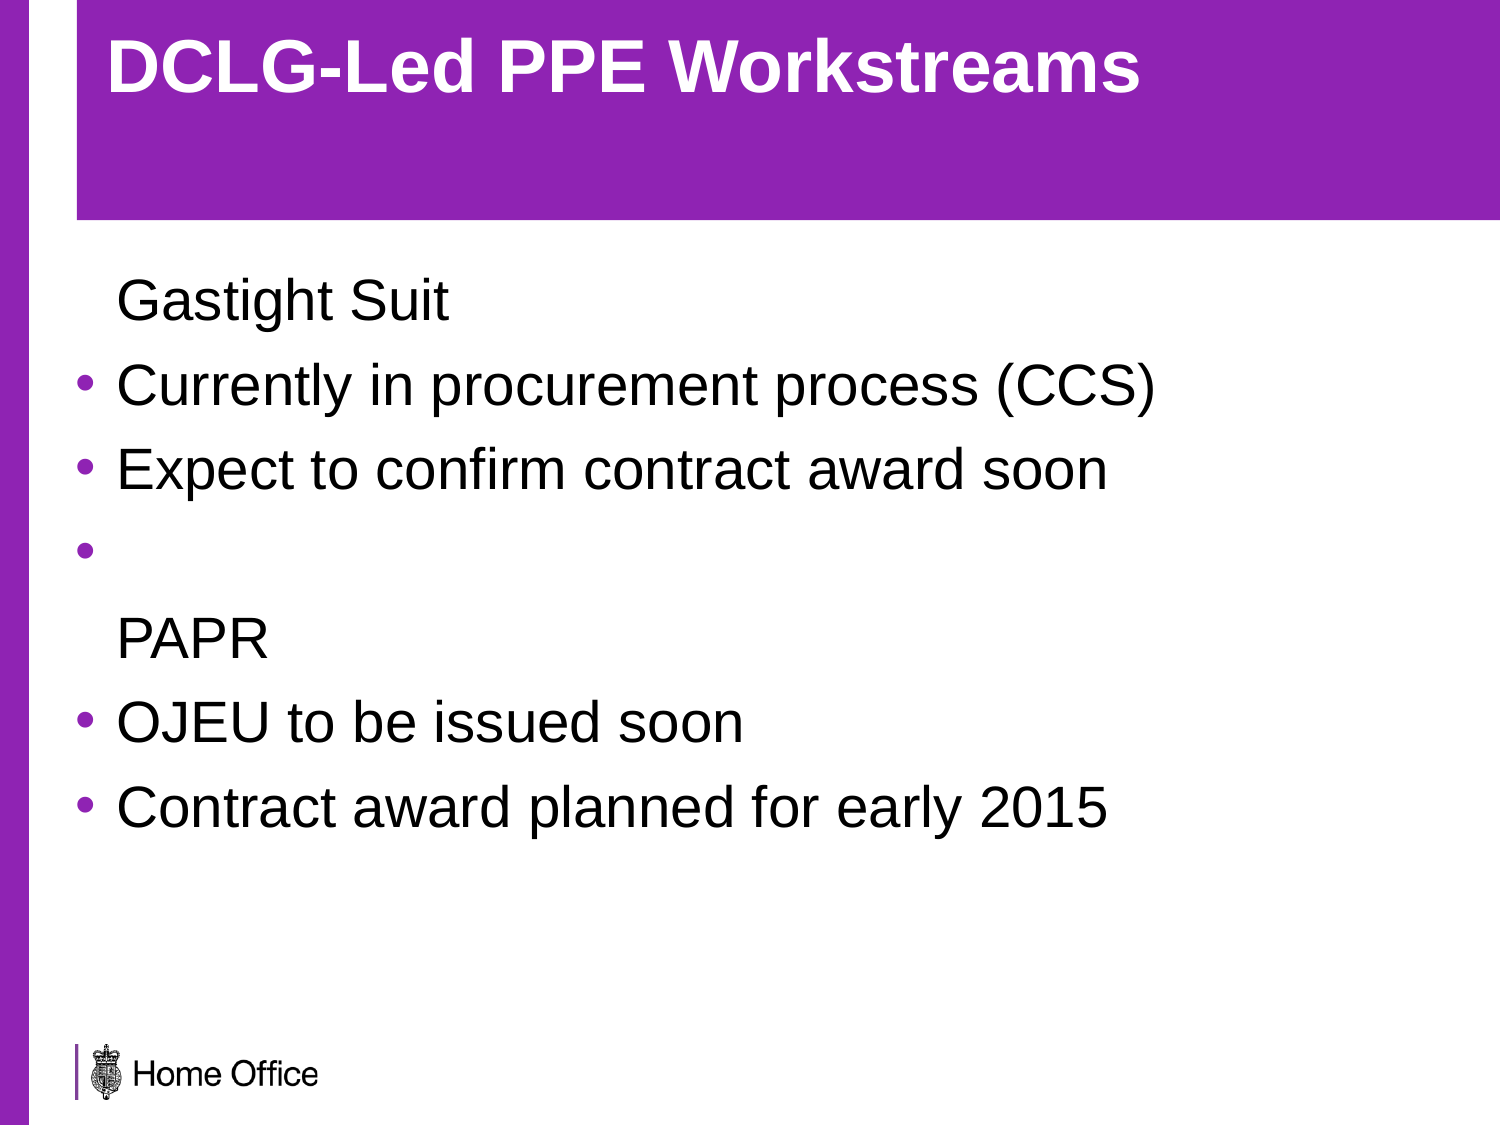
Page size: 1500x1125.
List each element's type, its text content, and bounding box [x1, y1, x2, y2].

list Gastight Suit Currently in procurement process (CCS) Expect to confirm contract award soon PAPR OJEU to be issued soon Contract award planned for early 2015 [75, 262, 1426, 1005]
title DCLG-Led PPE Workstreams [76, 0, 1500, 221]
